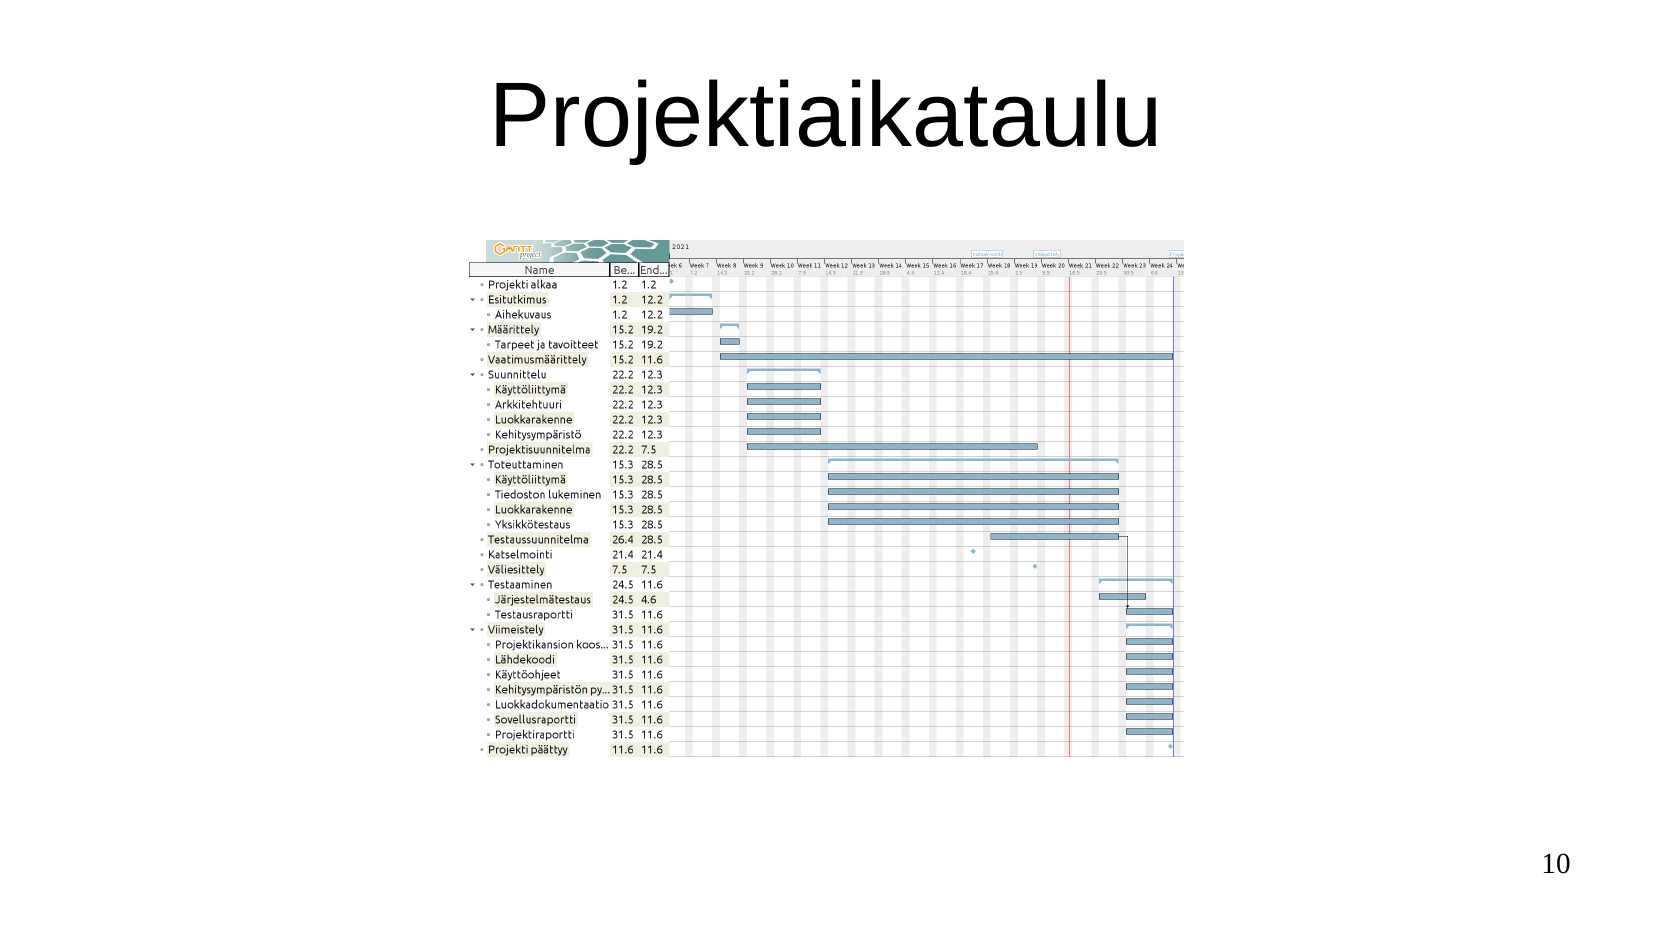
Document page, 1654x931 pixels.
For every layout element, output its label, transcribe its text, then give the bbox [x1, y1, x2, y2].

title Projektiaikataulu [82, 37, 1571, 193]
picture [469, 217, 1184, 758]
